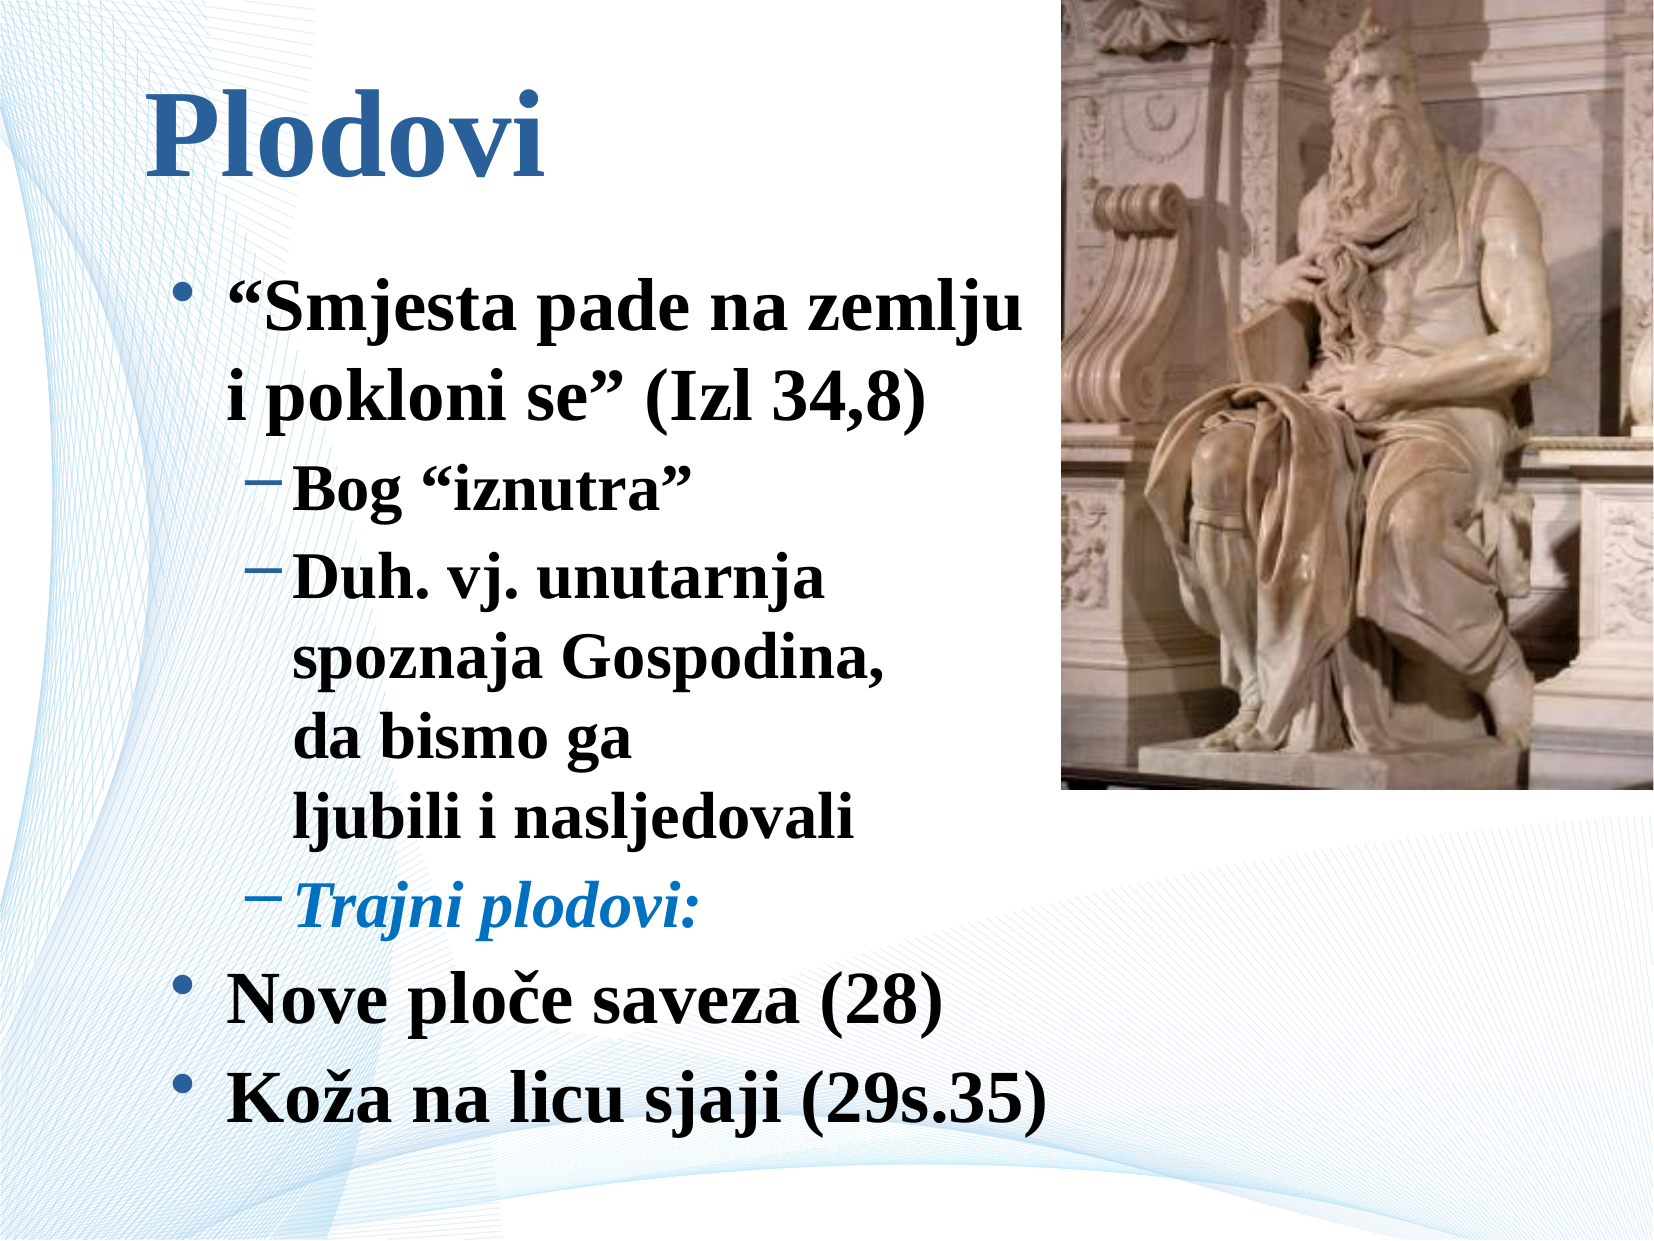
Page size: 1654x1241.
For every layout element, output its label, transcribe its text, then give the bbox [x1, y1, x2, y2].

picture [1061, 0, 1654, 790]
picture [0, 0, 1654, 1241]
text_box “Smjesta pade na zemlju i pokloni se” (Izl 34,8) Bog “iznutra” Duh. vj. unutarnja spoznaja Gospodina, da bismo ga ljubili i nasljedovali Trajni plodovi: Nove ploče saveza (28) Koža na licu sjaji (29s.35) [155, 248, 1617, 1117]
text_box Plodovi [144, 13, 1061, 239]
